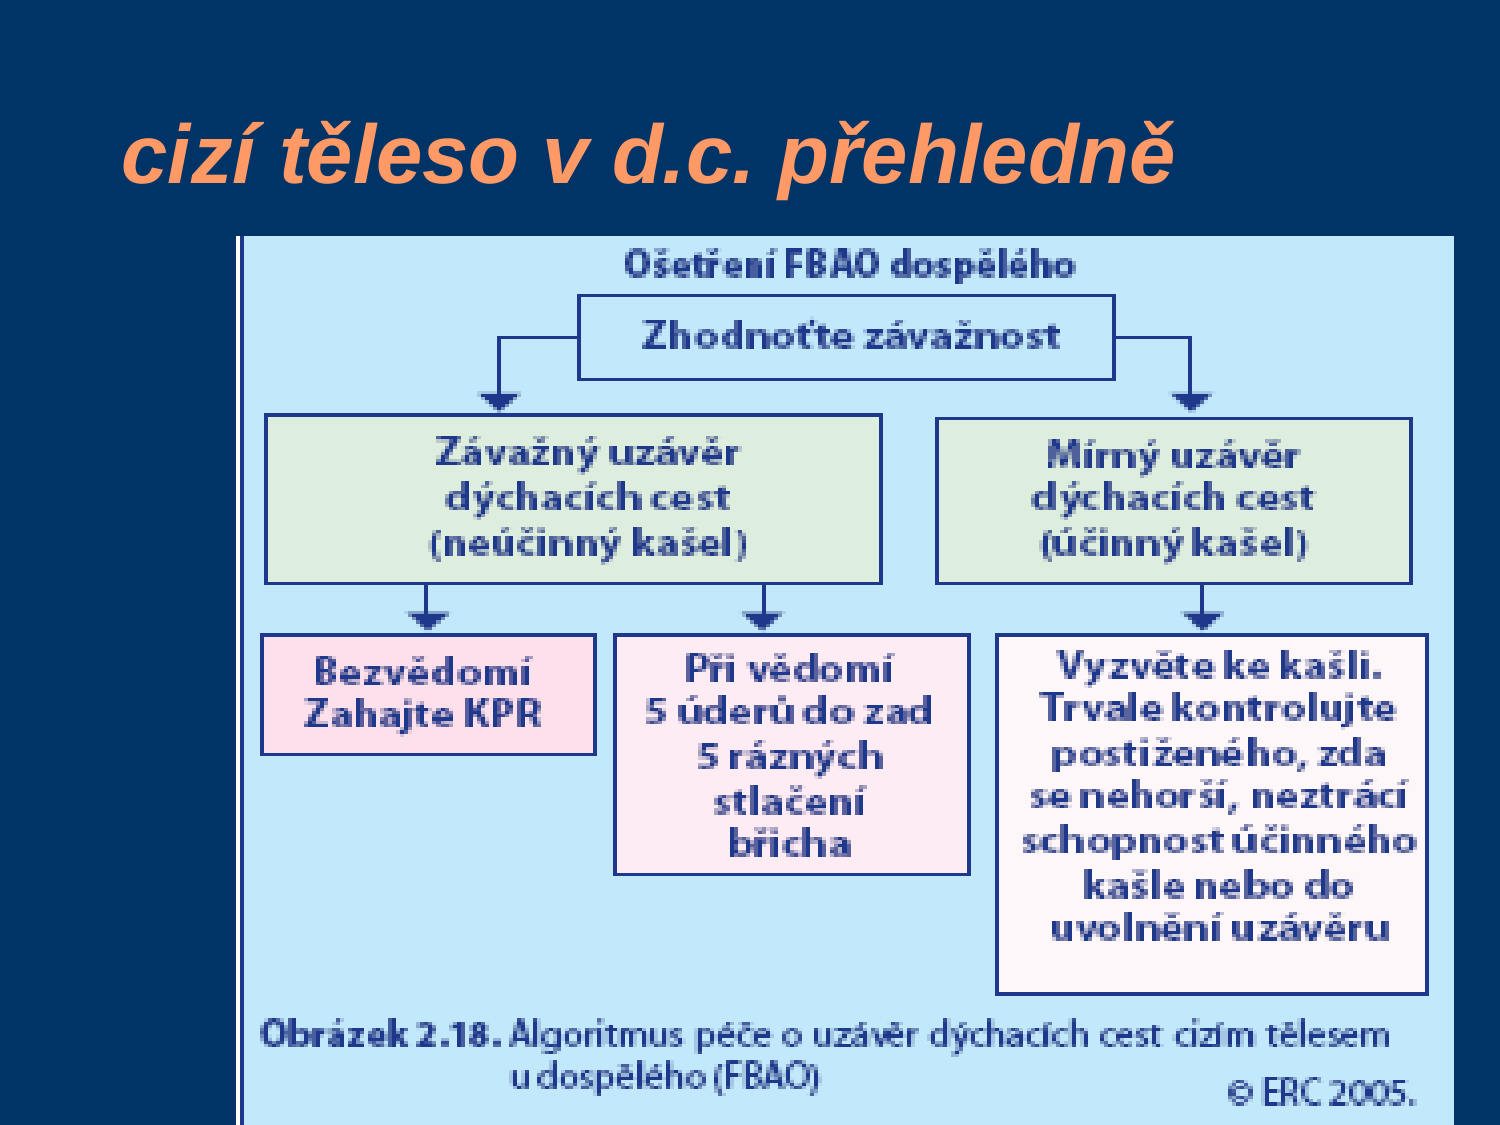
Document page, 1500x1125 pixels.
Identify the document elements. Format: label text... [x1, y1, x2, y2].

title cizí těleso v d.c. přehledně [121, 53, 1500, 262]
picture [236, 236, 1454, 1125]
